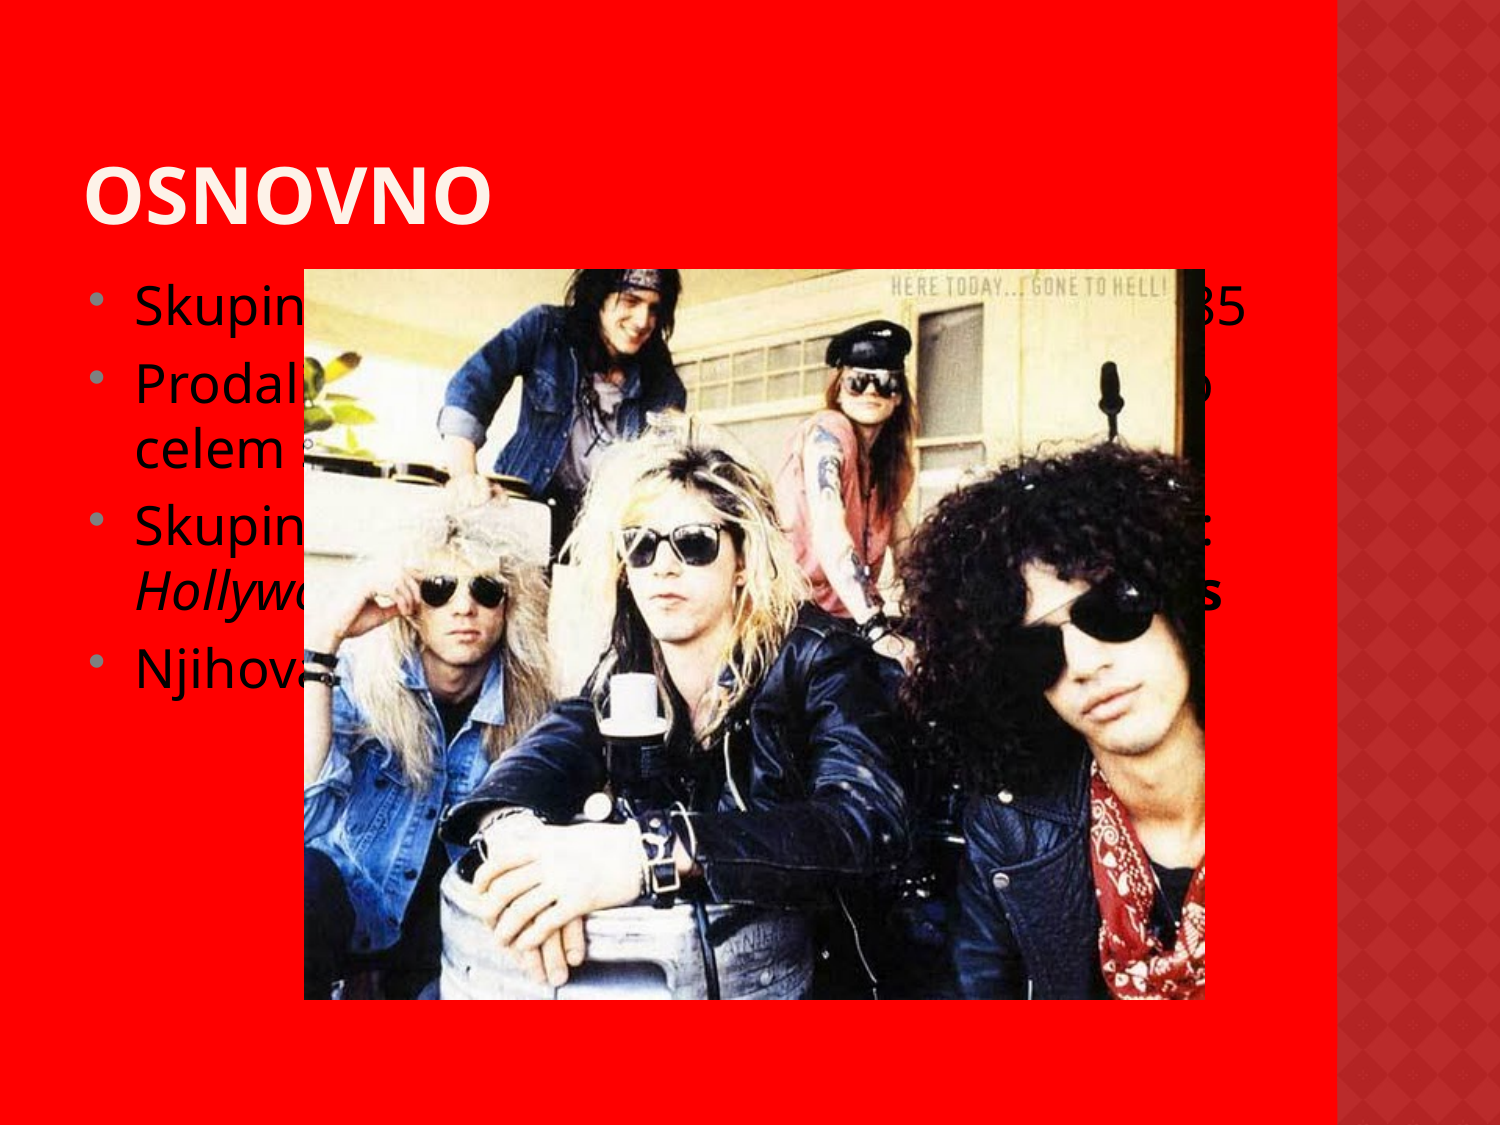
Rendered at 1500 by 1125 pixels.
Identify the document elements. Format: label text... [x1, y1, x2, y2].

list Skupina je nastala v Los Angelesu, leta 1985 Prodali so preko 100 milijonov albumov po celem svetu Skupina je nastala iz dveh prvotnih skupin: Hollywood rose in L.A. Gun’s  Guns n’ roses Njihova prva turneja: ‘‘Hell tour’’ [75, 264, 1289, 1060]
title OSNOVNo [75, 52, 1263, 240]
picture [304, 269, 1205, 1000]
